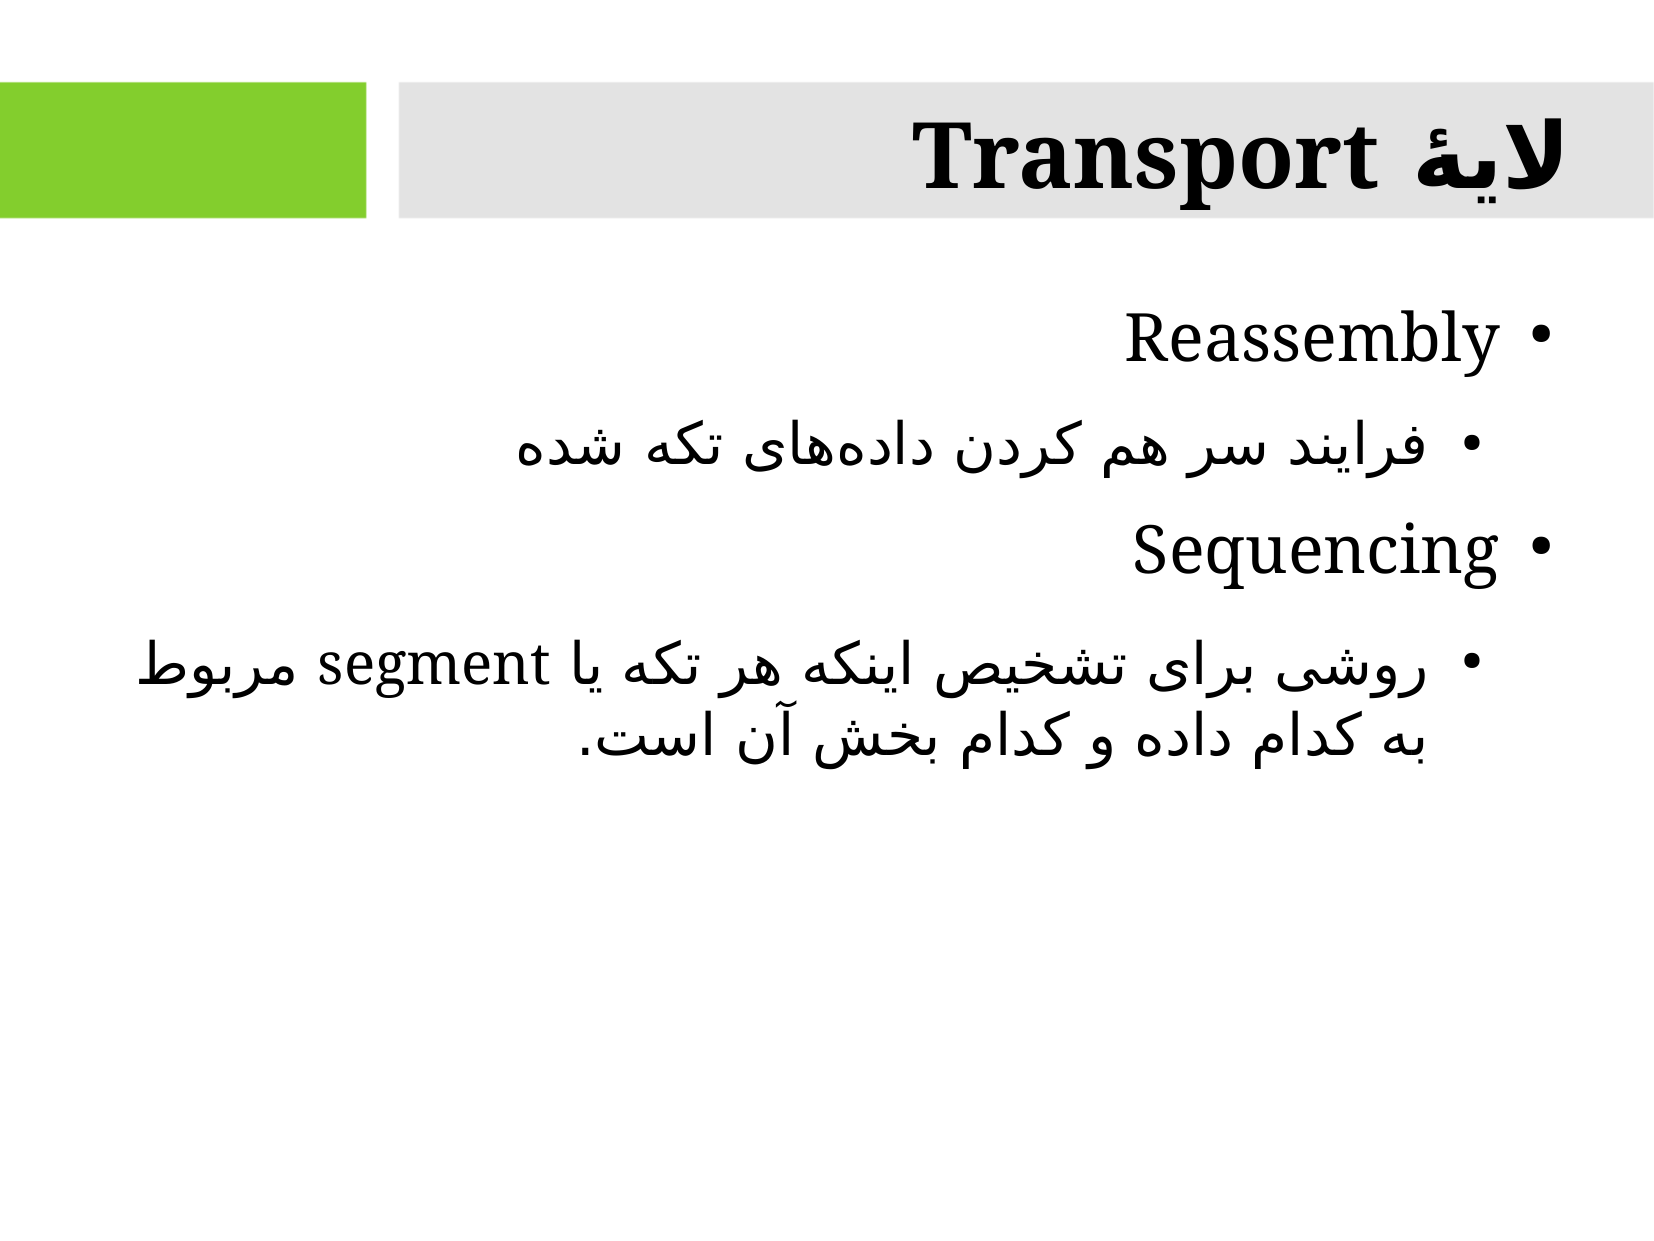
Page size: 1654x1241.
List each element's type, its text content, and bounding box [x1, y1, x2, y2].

list Reassembly فرایند سر هم کردن داده‌های تکه شده Sequencing روشی برای تشخیص اینکه هر تکه یا segment مربوط به کدام داده و کدام بخش آن است. [82, 290, 1571, 1109]
picture [0, 0, 1654, 1241]
title لایهٔ Transport [82, 49, 1571, 257]
